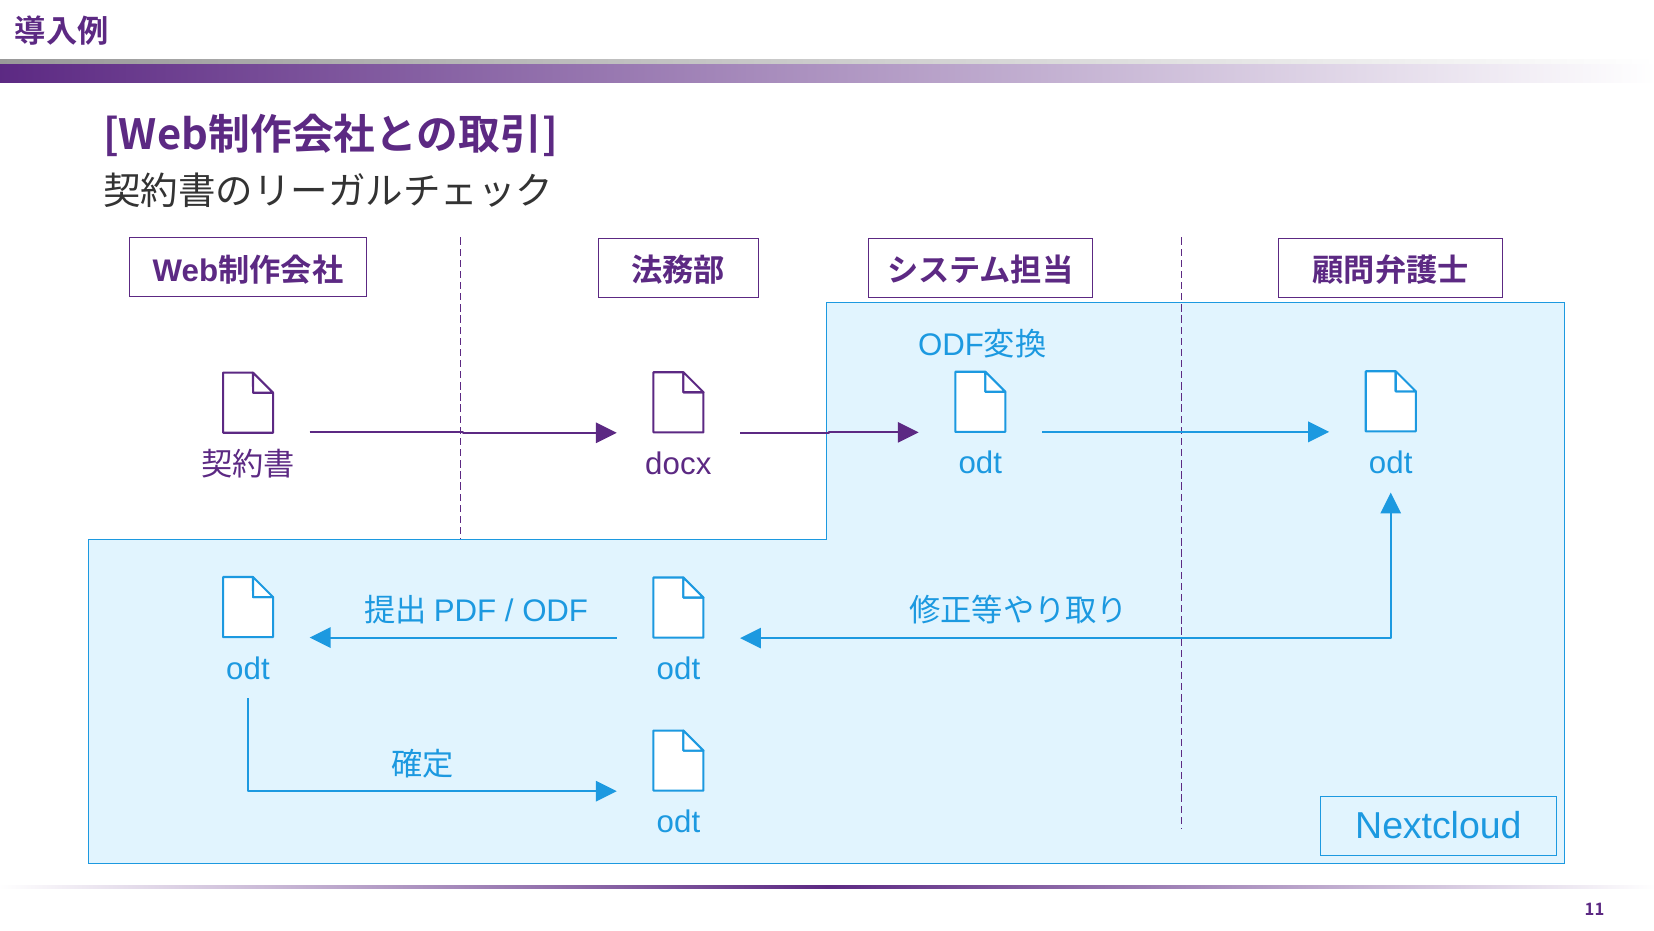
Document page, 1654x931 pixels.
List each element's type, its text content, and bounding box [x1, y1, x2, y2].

text_box odt [186, 638, 310, 699]
text_box ODF変換 [872, 312, 1093, 373]
text_box <番号> [1535, 888, 1654, 928]
text_box Web制作会社 [129, 237, 367, 297]
text_box 提出 PDF / ODF [334, 578, 618, 639]
text_box 修正等やり取り [856, 578, 1182, 639]
text_box [Web制作会社との取引] 契約書のリーガルチェック [88, 93, 1565, 224]
text_box システム担当 [868, 238, 1093, 298]
text_box odt [1329, 432, 1453, 493]
text_box Nextcloud [1320, 796, 1557, 856]
text_box 顧問弁護士 [1278, 238, 1503, 298]
text_box odt [616, 638, 741, 699]
text_box odt [616, 791, 741, 852]
text_box [0, 59, 1654, 83]
text_box 契約書 [186, 431, 310, 492]
text_box 確定 [281, 731, 565, 792]
text_box docx [616, 433, 741, 494]
text_box odt [918, 432, 1043, 493]
text_box [223, 372, 274, 431]
text_box 法務部 [598, 238, 759, 298]
text_box 導入例 [0, 0, 1376, 59]
text_box [653, 372, 704, 433]
text_box [88, 302, 1565, 864]
text_box [0, 885, 1654, 889]
